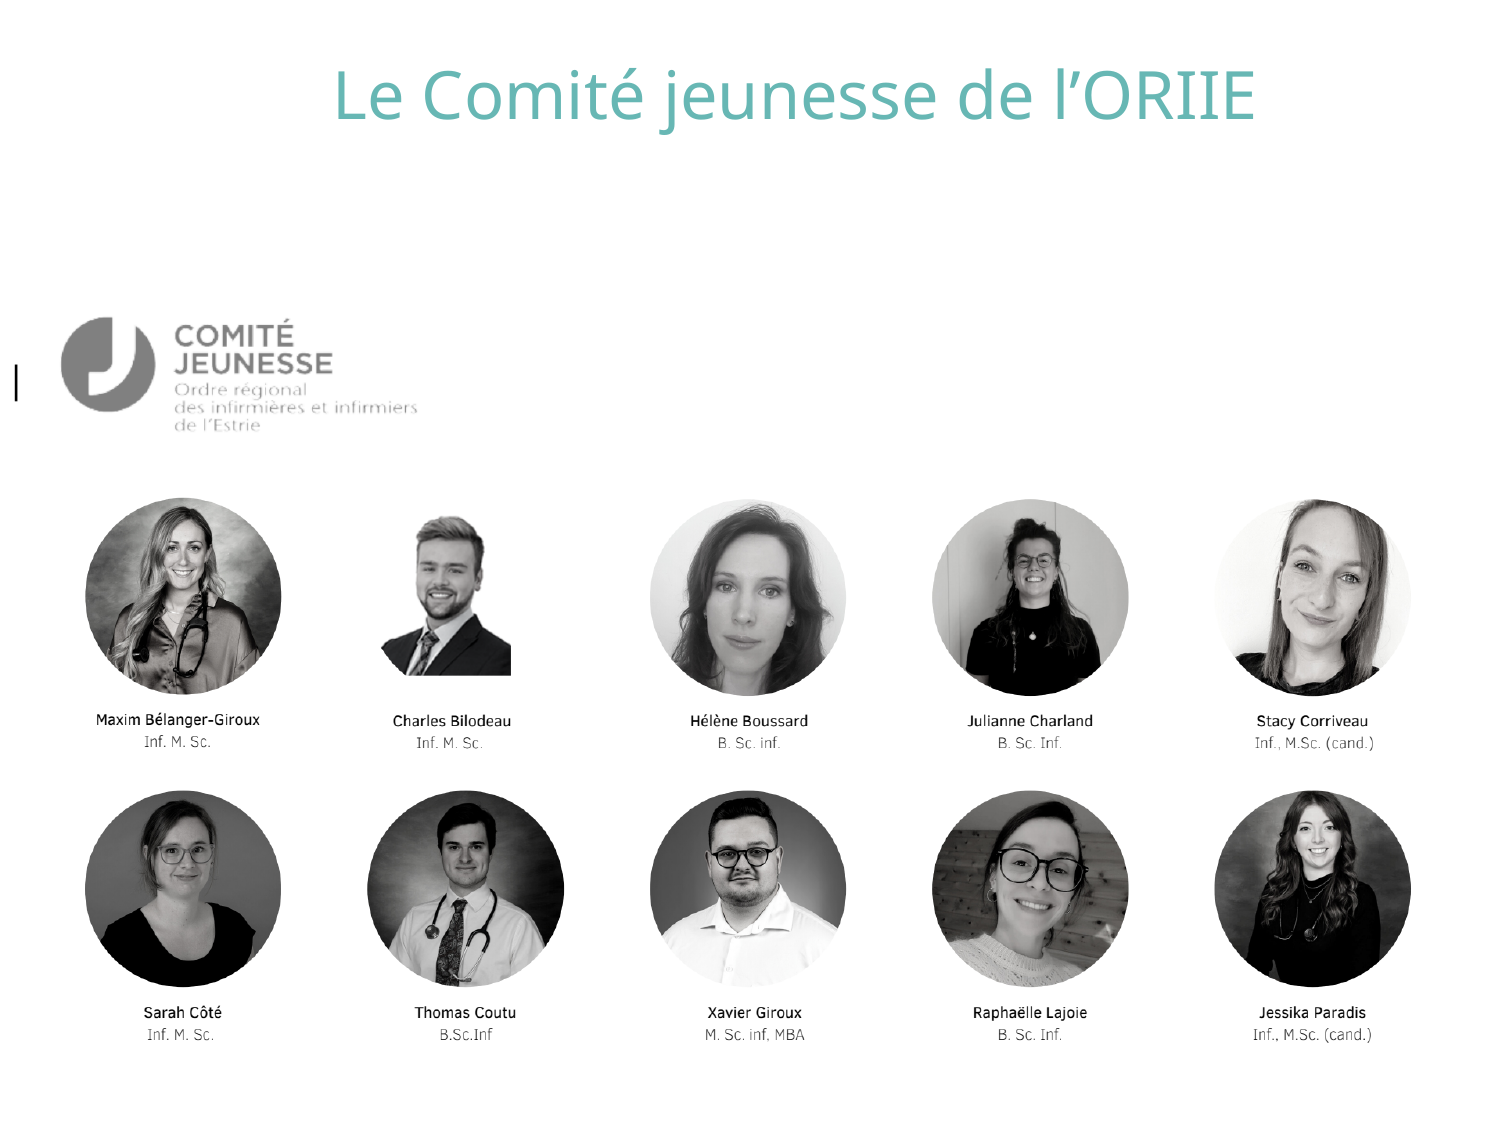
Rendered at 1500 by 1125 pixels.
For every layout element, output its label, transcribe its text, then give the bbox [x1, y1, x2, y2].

title Le Comité jeunesse de l’ORIIE [144, 45, 1447, 197]
picture [0, 1, 1500, 1125]
